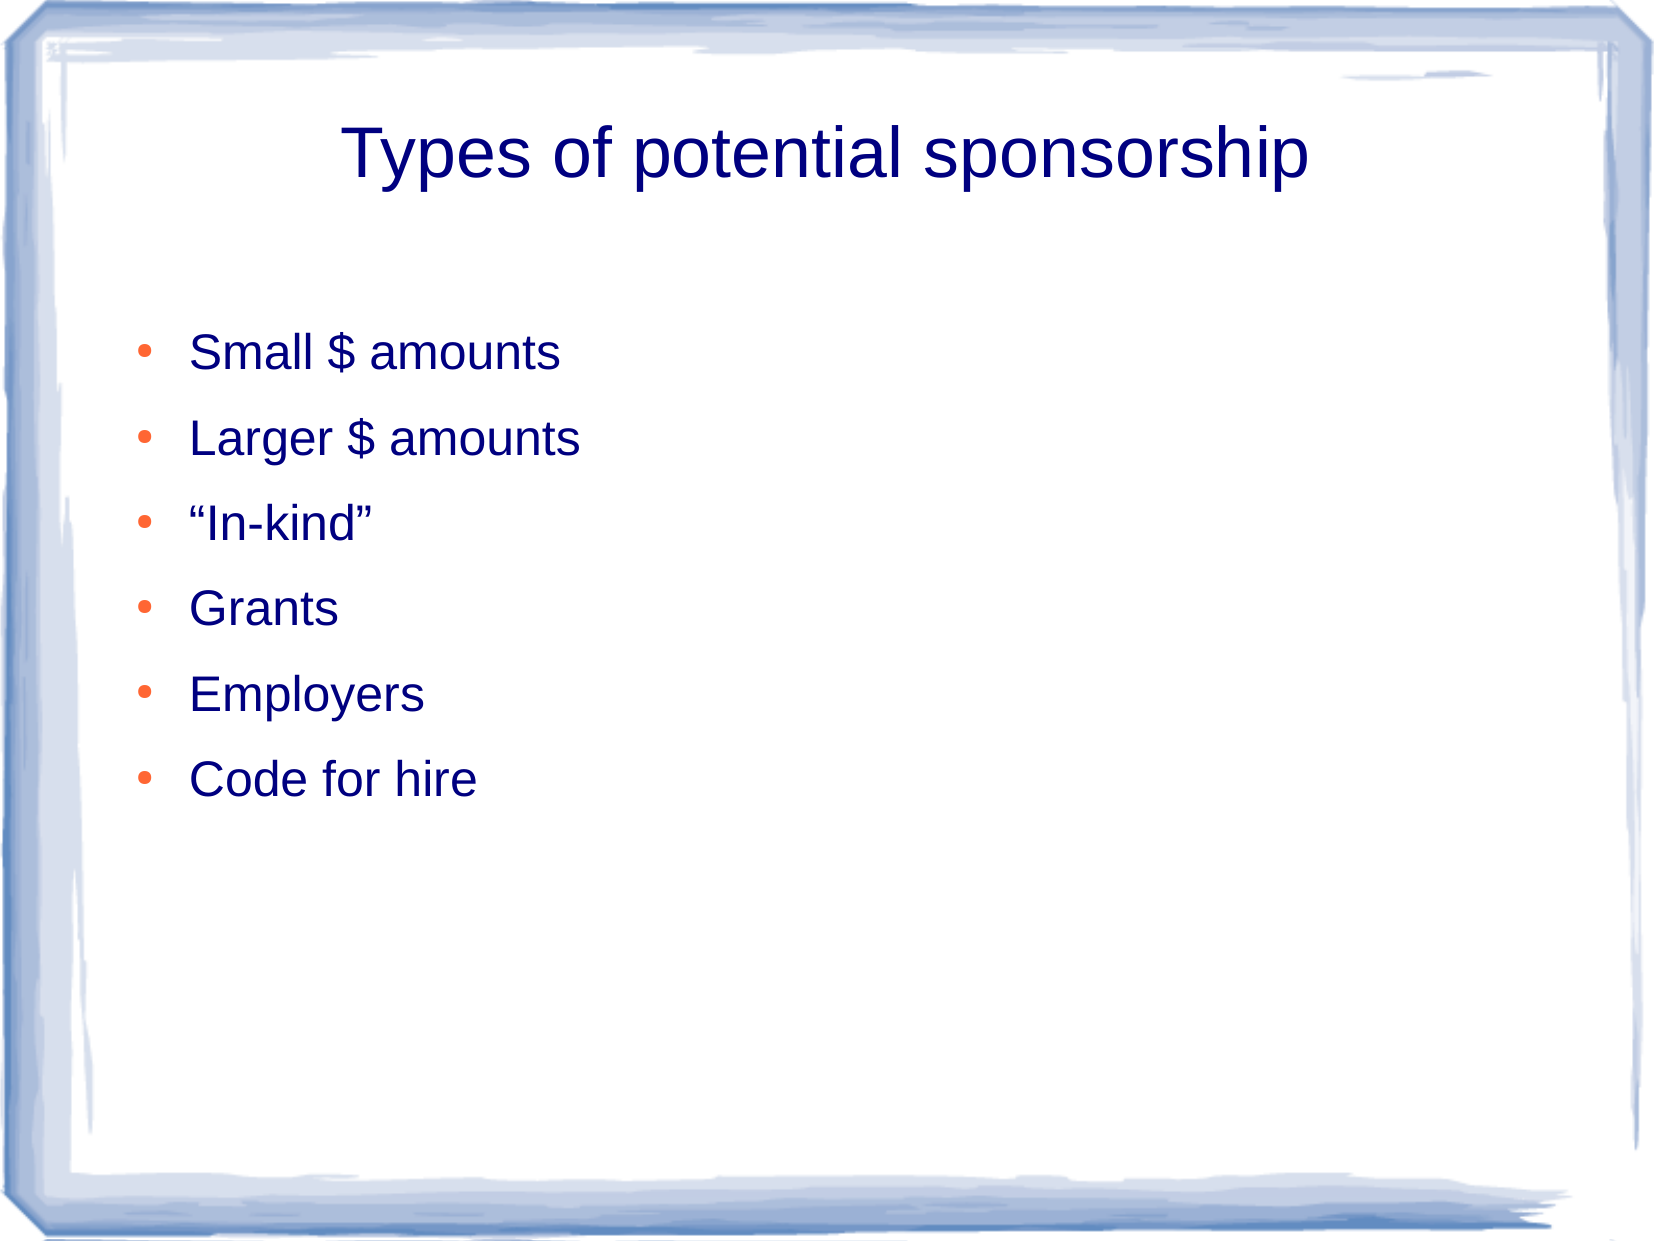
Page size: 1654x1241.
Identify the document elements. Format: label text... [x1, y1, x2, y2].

list Small $ amounts Larger $ amounts “In-kind” Grants Employers Code for hire [118, 324, 1571, 1004]
picture [0, 0, 1654, 1241]
title Types of potential sponsorship [82, 49, 1571, 257]
